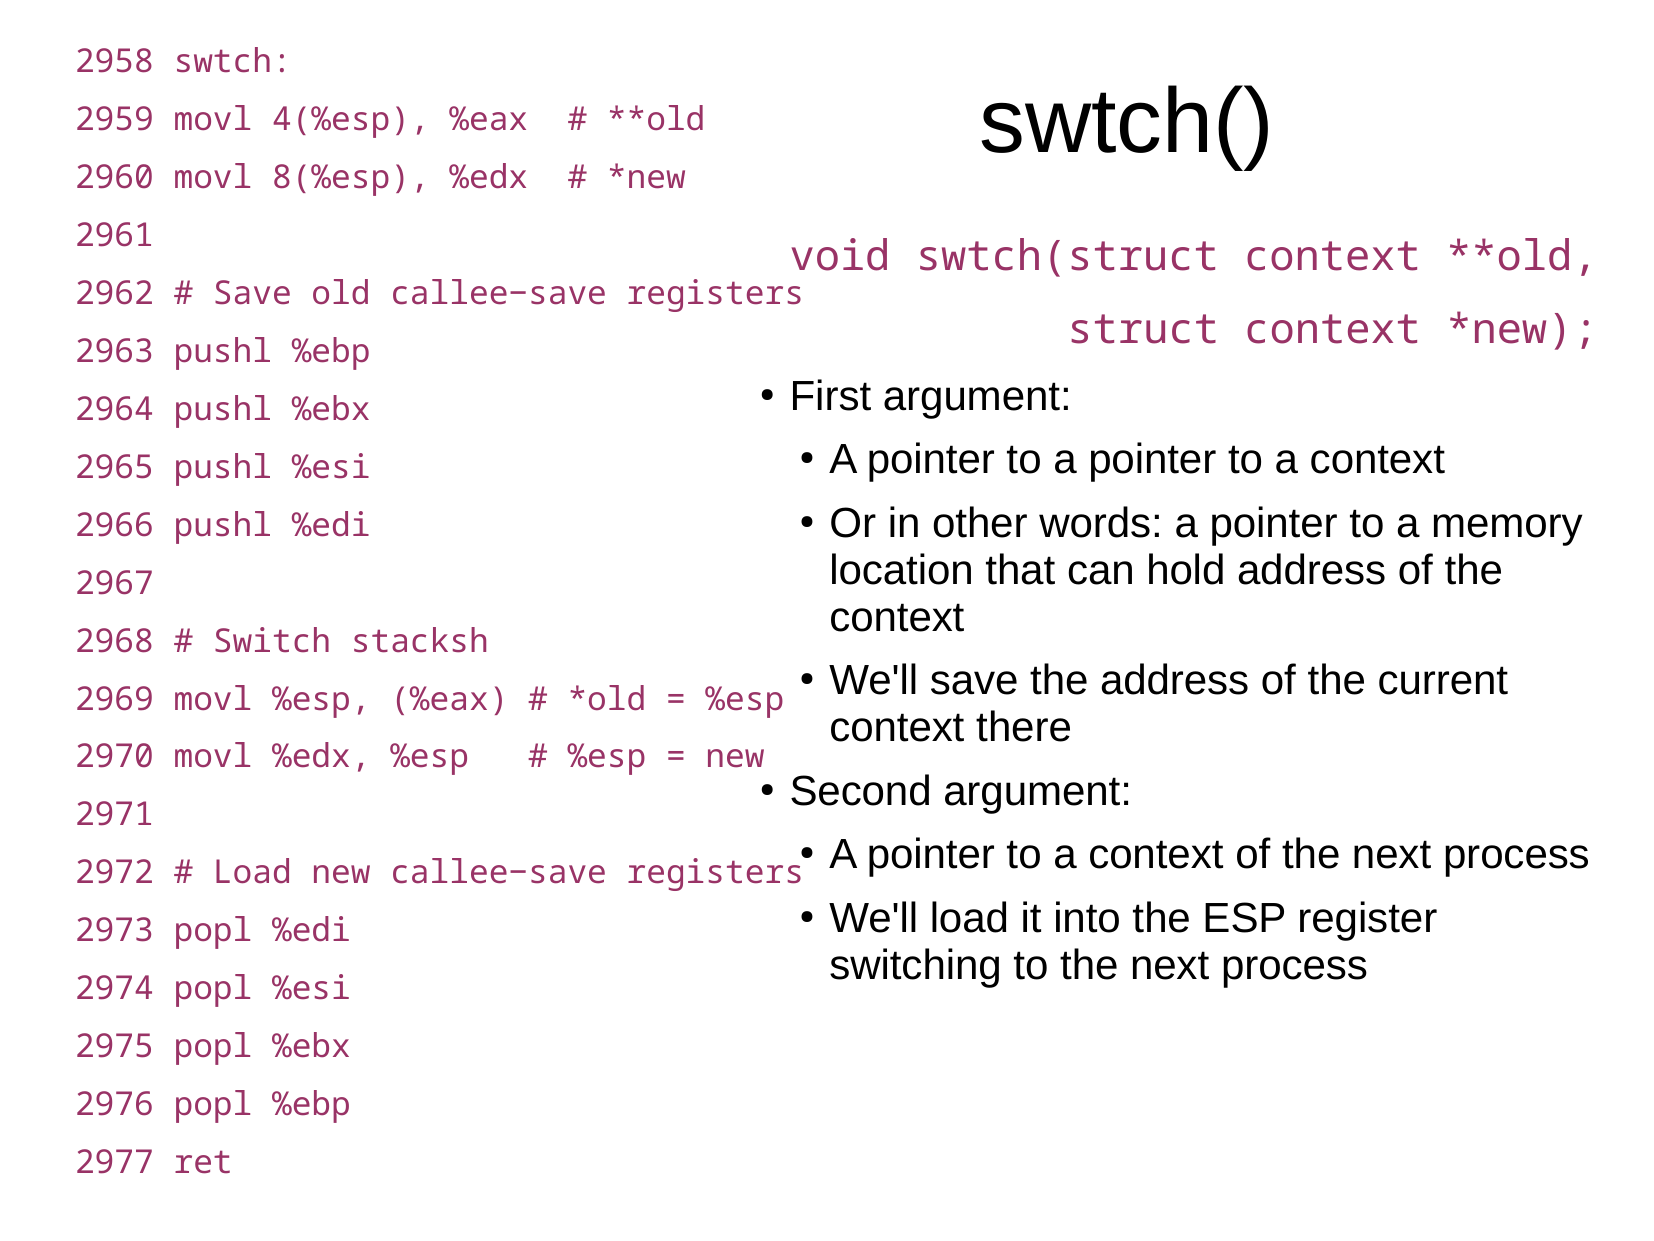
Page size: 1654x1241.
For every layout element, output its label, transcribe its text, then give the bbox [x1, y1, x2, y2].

text_box void swtch(struct context **old, struct context *new); First argument: A pointer to a pointer to a context Or in other words: a pointer to a memory location that can hold address of the context We'll save the address of the current context there Second argument: A pointer to a context of the next process We'll load it into the ESP register switching to the next process [750, 225, 1613, 1088]
list 2958 swtch: 2959 movl 4(%esp), %eax # **old 2960 movl 8(%esp), %edx # *new 2961 2962 # Save old callee−save registers 2963 pushl %ebp 2964 pushl %ebx 2965 pushl %esi 2966 pushl %edi 2967 2968 # Switch stacksh 2969 movl %esp, (%eax) # *old = %esp 2970 movl %edx, %esp # %esp = new 2971 2972 # Load new callee−save registers 2973 popl %edi 2974 popl %esi 2975 popl %ebx 2976 popl %ebp 2977 ret [75, 37, 1613, 1201]
title swtch() [679, 17, 1576, 225]
